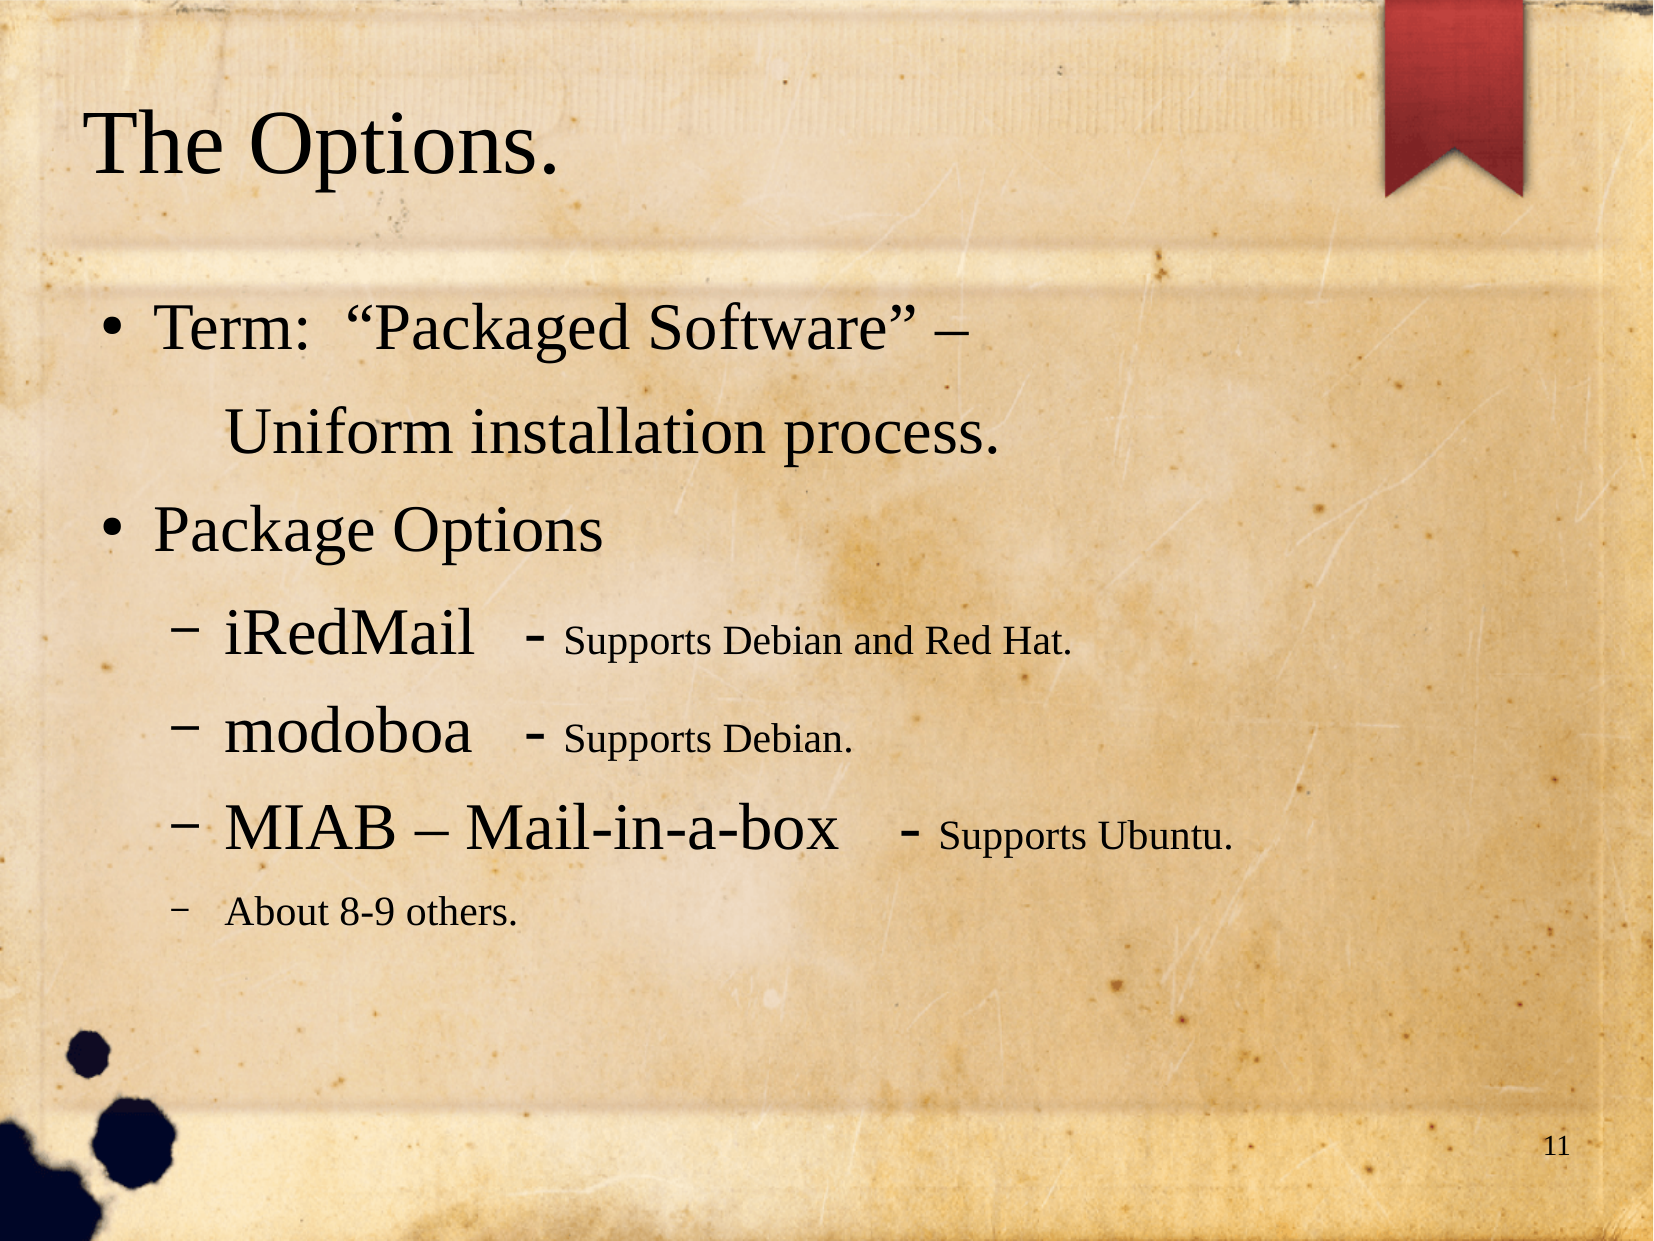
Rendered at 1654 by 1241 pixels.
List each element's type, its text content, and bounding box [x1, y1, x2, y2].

picture [0, 0, 1654, 1241]
title The Options. [82, 49, 1347, 237]
list Term: “Packaged Software” – Uniform installation process. Package Options iRedMail - Supports Debian and Red Hat. modoboa - Supports Debian. MIAB – Mail-in-a-box - Supports Ubuntu. About 8-9 others. [82, 290, 1538, 1010]
